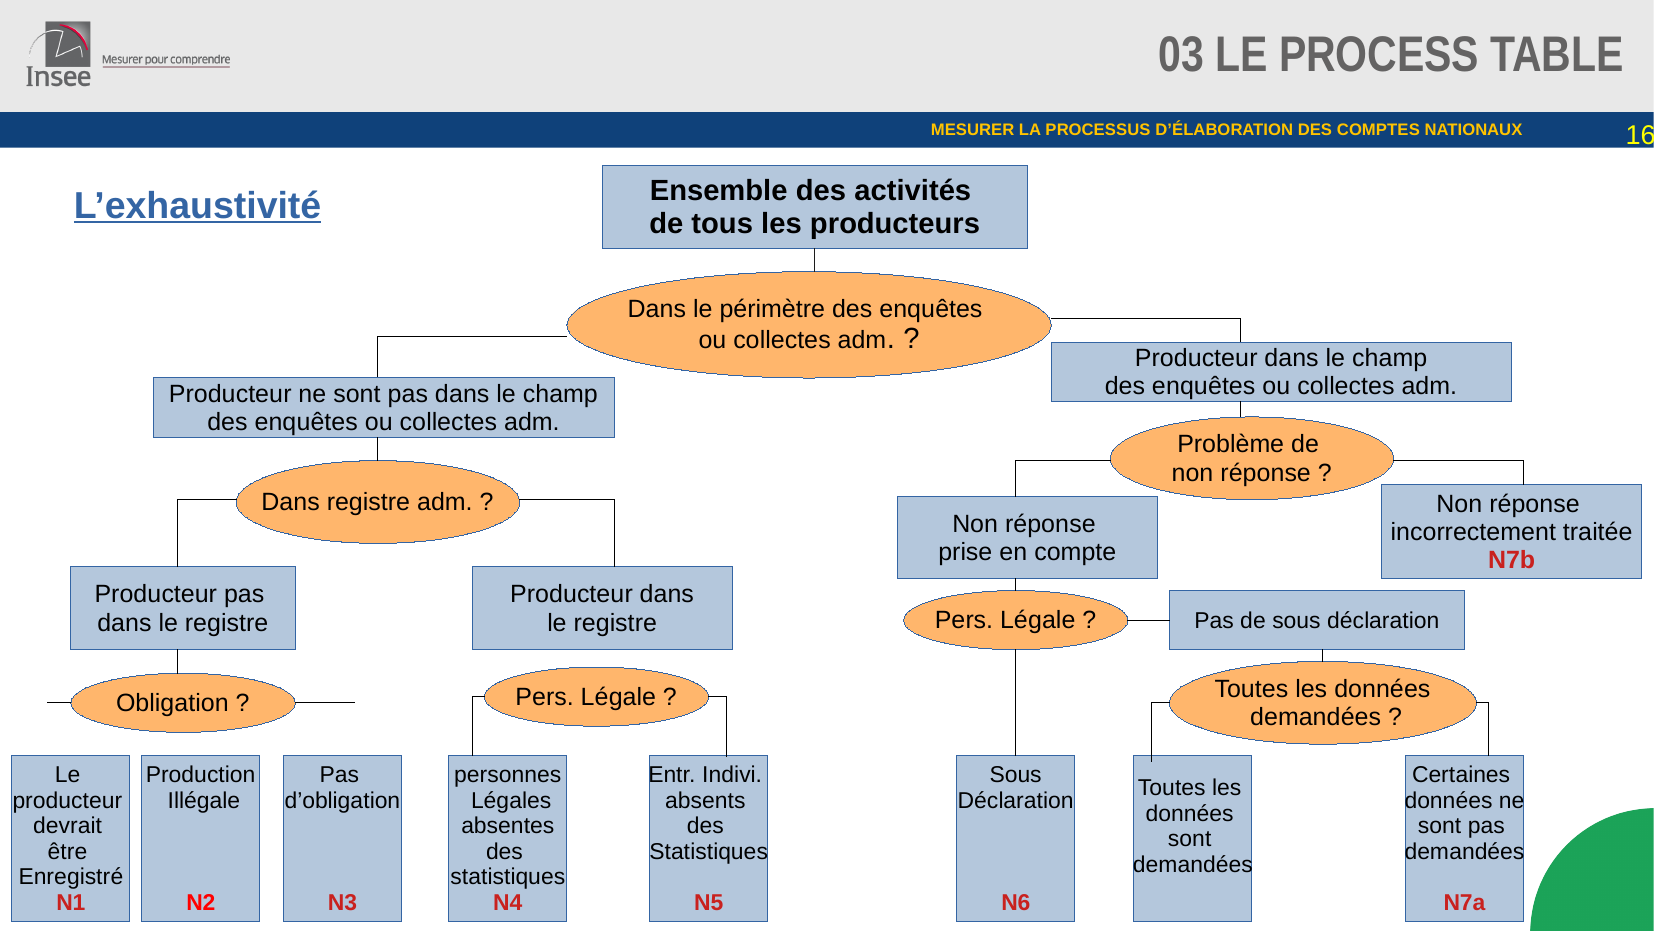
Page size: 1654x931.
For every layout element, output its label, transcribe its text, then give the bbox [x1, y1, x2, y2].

text_box Certaines données ne sont pas demandées N7a [1405, 755, 1524, 922]
text_box Non réponse incorrectement traitée N7b [1381, 484, 1642, 579]
text_box Toutes les données sont demandées [1133, 755, 1252, 922]
text_box Producteur pas dans le registre [70, 566, 296, 650]
text_box Entr. Indivi. absents des Statistiques N5 [649, 755, 768, 922]
text_box Obligation ? [70, 673, 296, 733]
picture [1530, 808, 1654, 931]
text_box Pers. Légale ? [903, 590, 1128, 650]
picture [23, 0, 230, 89]
text_box Pas d’obligation N3 [283, 755, 402, 922]
text_box Pas de sous déclaration [1169, 590, 1465, 650]
text_box Producteur ne sont pas dans le champ des enquêtes ou collectes adm. [153, 377, 615, 438]
text_box personnes Légales absentes des statistiques N4 [448, 755, 567, 922]
text_box Producteur dans le registre [472, 566, 733, 650]
text_box Dans registre adm. ? [236, 460, 520, 544]
text_box Sous Déclaration N6 [956, 755, 1075, 922]
text_box Le producteur devrait être Enregistré N1 [11, 755, 130, 922]
text_box Non réponse prise en compte [897, 496, 1158, 579]
text_box Producteur dans le champ des enquêtes ou collectes adm. [1051, 342, 1512, 402]
text_box Dans le périmètre des enquêtes ou collectes adm. ? [566, 271, 1052, 379]
text_box Problème de non réponse ? [1110, 416, 1394, 500]
text_box Toutes les données demandées ? [1169, 661, 1477, 745]
text_box Ensemble des activités de tous les producteurs [602, 165, 1028, 249]
text_box L’exhaustivité [59, 177, 337, 234]
text_box Pers. Légale ? [484, 667, 709, 727]
text_box Production Illégale N2 [141, 755, 260, 922]
title 03 le process table [265, 0, 1625, 107]
